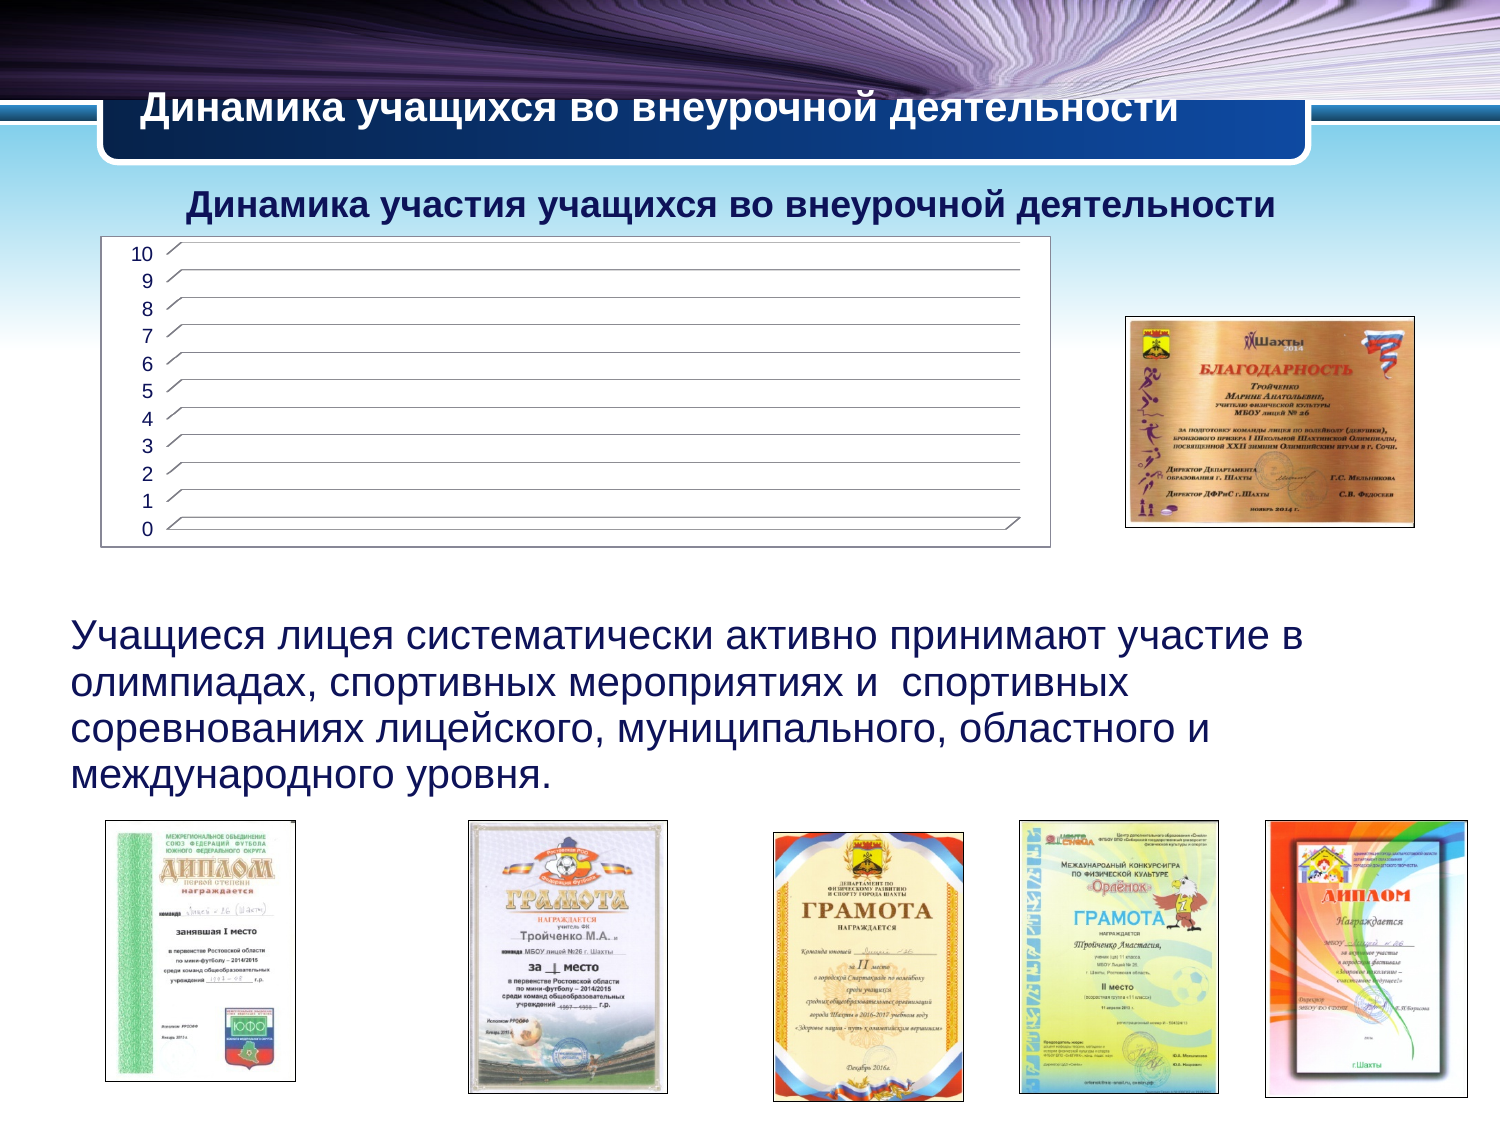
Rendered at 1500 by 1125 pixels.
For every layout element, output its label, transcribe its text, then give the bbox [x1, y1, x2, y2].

picture [0, 0, 1500, 100]
picture [773, 831, 964, 1102]
text_box Динамика участия учащихся во внеурочной деятельности [171, 175, 1442, 237]
picture [1125, 316, 1415, 528]
chart [100, 235, 1052, 548]
picture [468, 820, 668, 1094]
picture [1265, 820, 1468, 1098]
text_box Динамика учащихся во внеурочной деятельности [125, 76, 1289, 142]
picture [1019, 820, 1219, 1094]
picture [105, 820, 296, 1082]
text_box Учащиеся лицея систематически активно принимают участие в олимпиадах, спортивных мероприятиях и спортивных соревнованиях лицейского, муниципального, областного и международного уровня. [55, 562, 1442, 1125]
